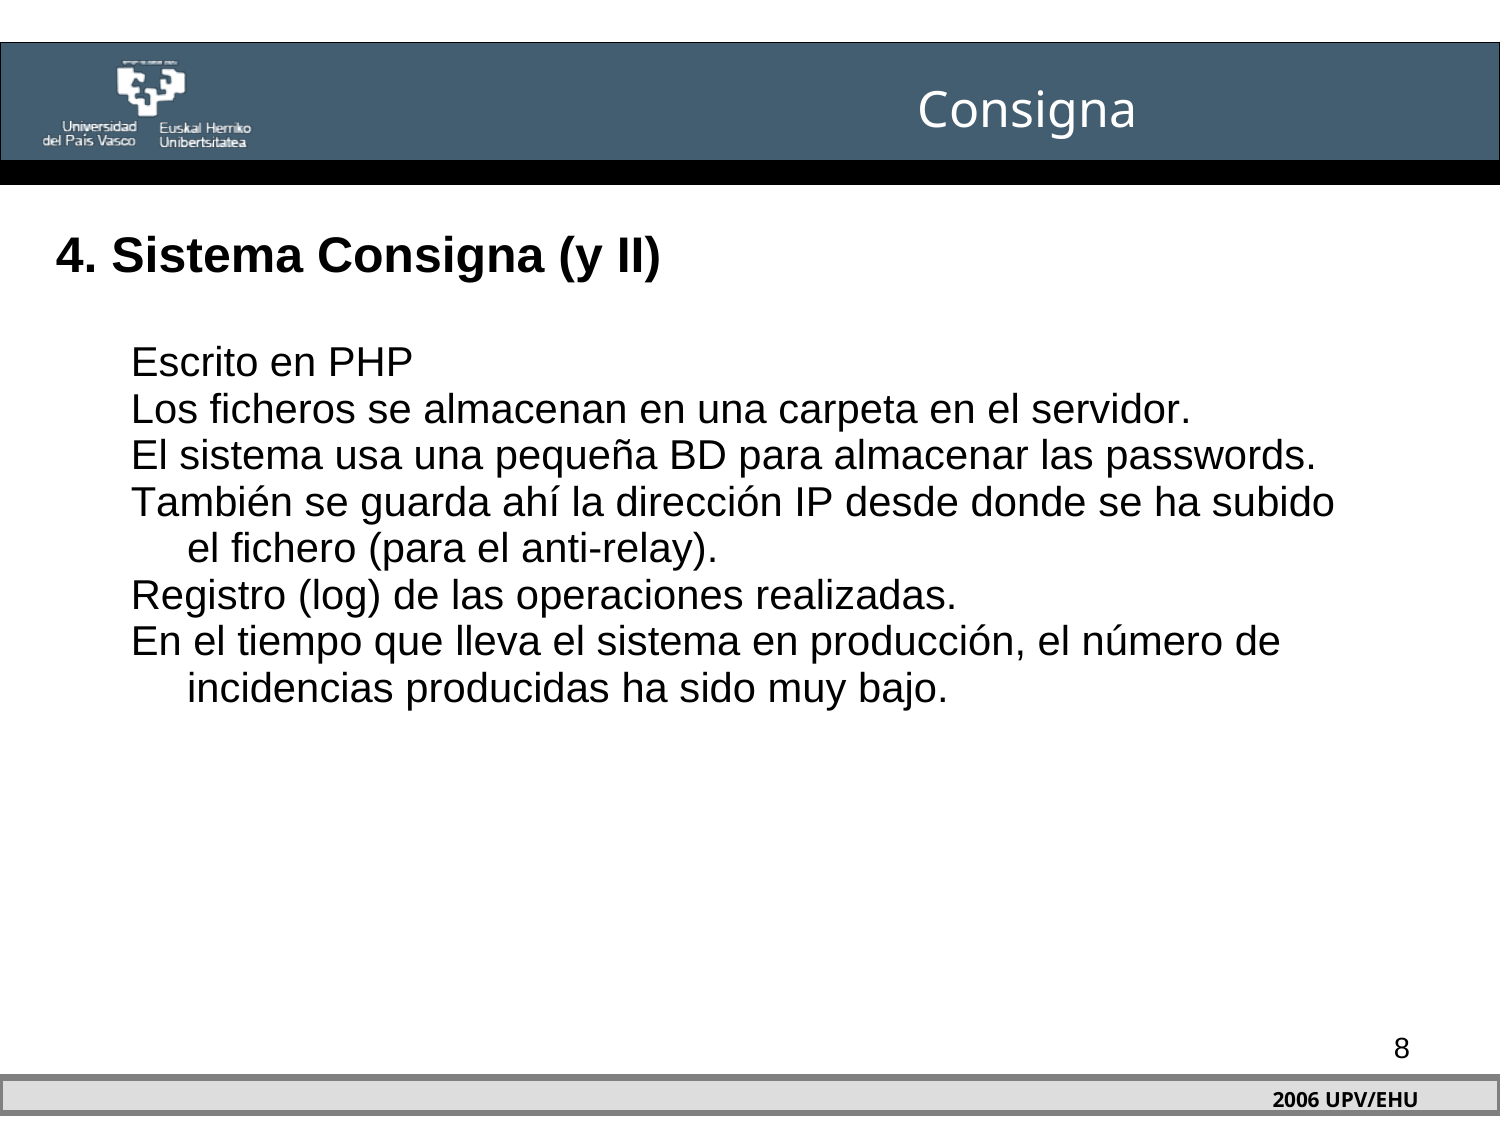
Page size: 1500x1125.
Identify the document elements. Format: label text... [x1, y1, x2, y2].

text_box 4. Sistema Consigna (y II) Escrito en PHP Los ficheros se almacenan en una carpeta en el servidor. El sistema usa una pequeña BD para almacenar las passwords. También se guarda ahí la dirección IP desde donde se ha subido el fichero (para el anti-relay). Registro (log) de las operaciones realizadas. En el tiempo que lleva el sistema en producción, el número de incidencias producidas ha sido muy bajo. [41, 219, 1365, 719]
text_box Consigna [620, 66, 1436, 151]
picture [4, 42, 290, 160]
text_box [0, 1077, 1257, 1113]
text_box [0, 42, 1500, 185]
text_box 2006 UPV/EHU [1257, 1077, 1500, 1122]
